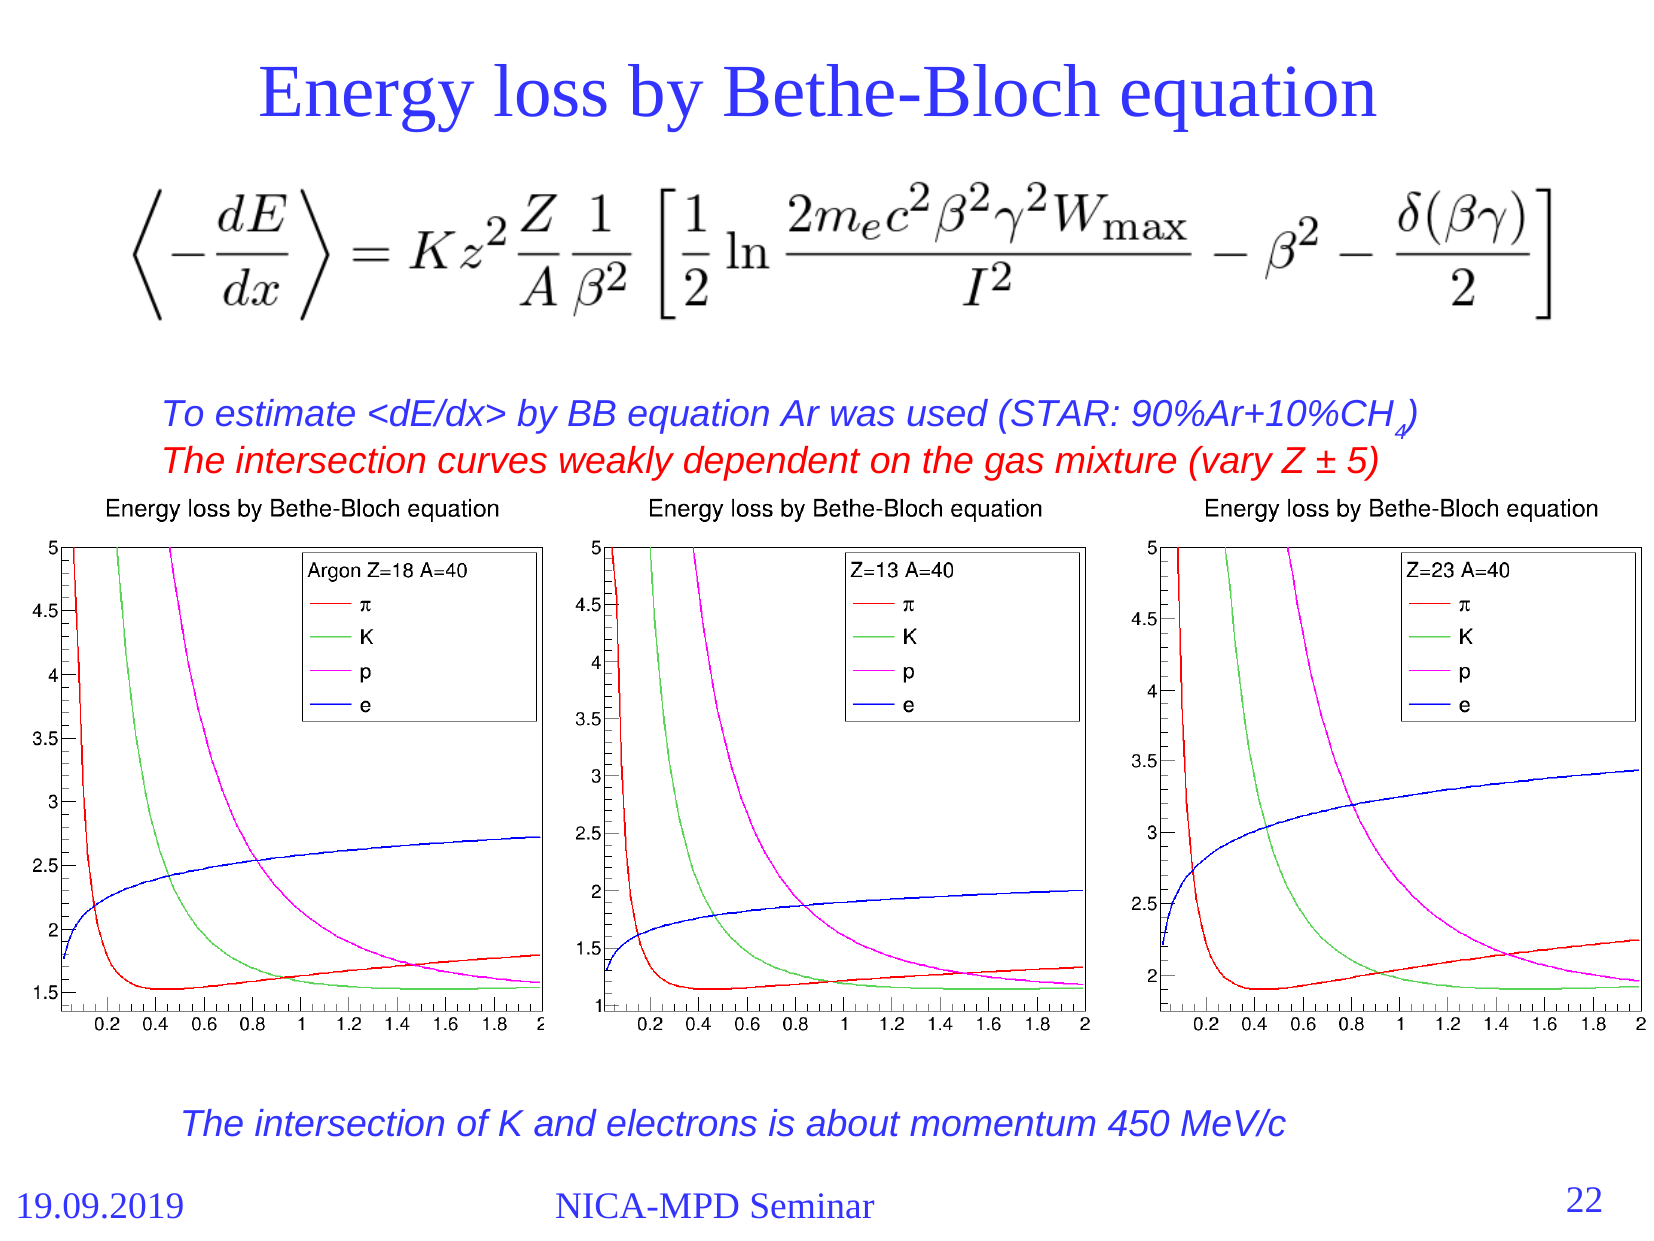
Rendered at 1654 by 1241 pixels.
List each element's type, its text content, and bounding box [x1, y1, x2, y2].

title Energy loss by Bethe-Bloch equation [74, 6, 1563, 177]
text_box To estimate <dE/dx> by BB equation Ar was used (STAR: 90%Ar+10%CH4) The intersection curves weakly dependent on the gas mixture (vary Z ± 5) [145, 381, 1426, 494]
picture [1, 489, 1654, 1069]
picture [125, 163, 1563, 337]
text_box The intersection of K and electrons is about momentum 450 MeV/c [165, 1095, 1414, 1156]
